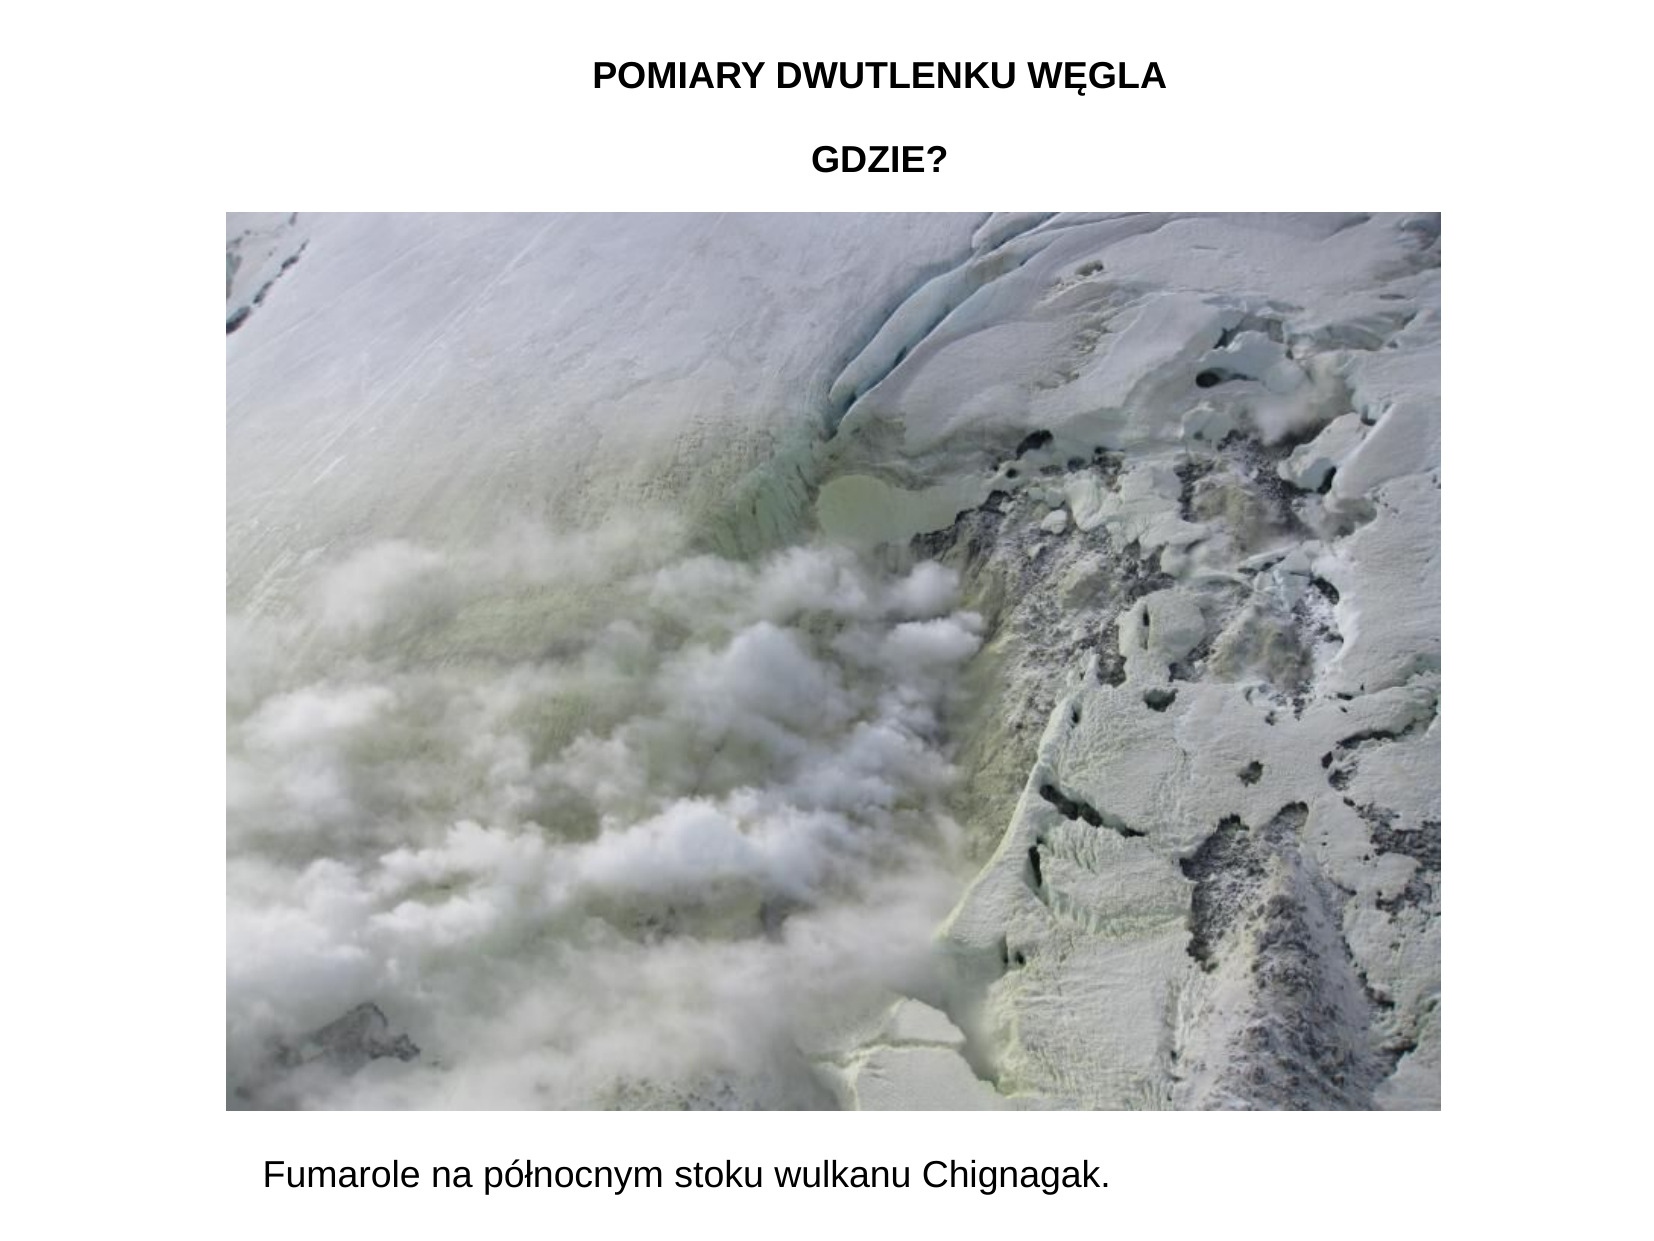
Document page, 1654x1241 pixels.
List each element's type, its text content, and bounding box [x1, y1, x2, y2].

text_box Fumarole na północnym stoku wulkanu Chignagak. [248, 1145, 1382, 1203]
picture [226, 212, 1441, 1111]
text_box POMIARY DWUTLENKU WĘGLA GDZIE? [259, 47, 1501, 192]
